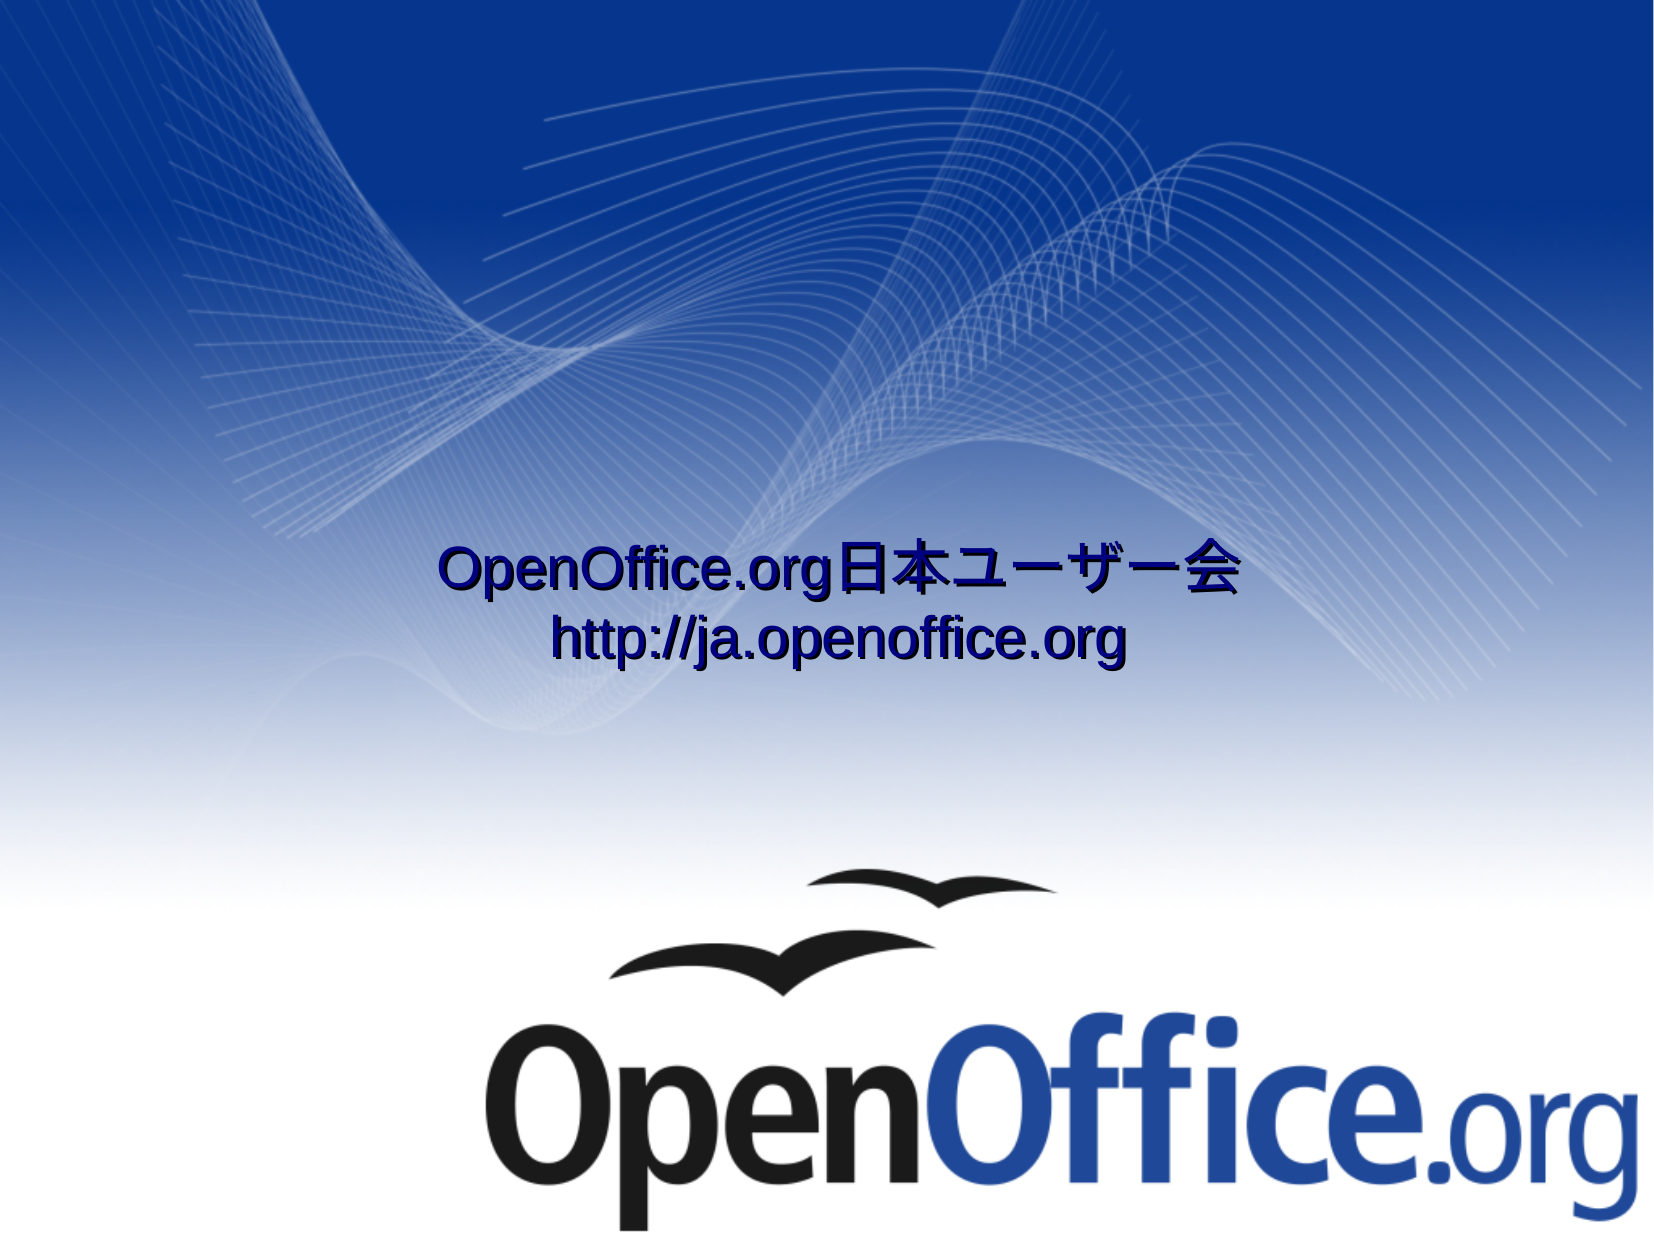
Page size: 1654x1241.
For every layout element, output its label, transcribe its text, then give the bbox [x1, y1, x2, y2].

title [82, 49, 1571, 257]
text_box OpenOffice.org日本ユーザー会 http://ja.openoffice.org [76, 185, 1565, 1004]
picture [0, 0, 1654, 1241]
